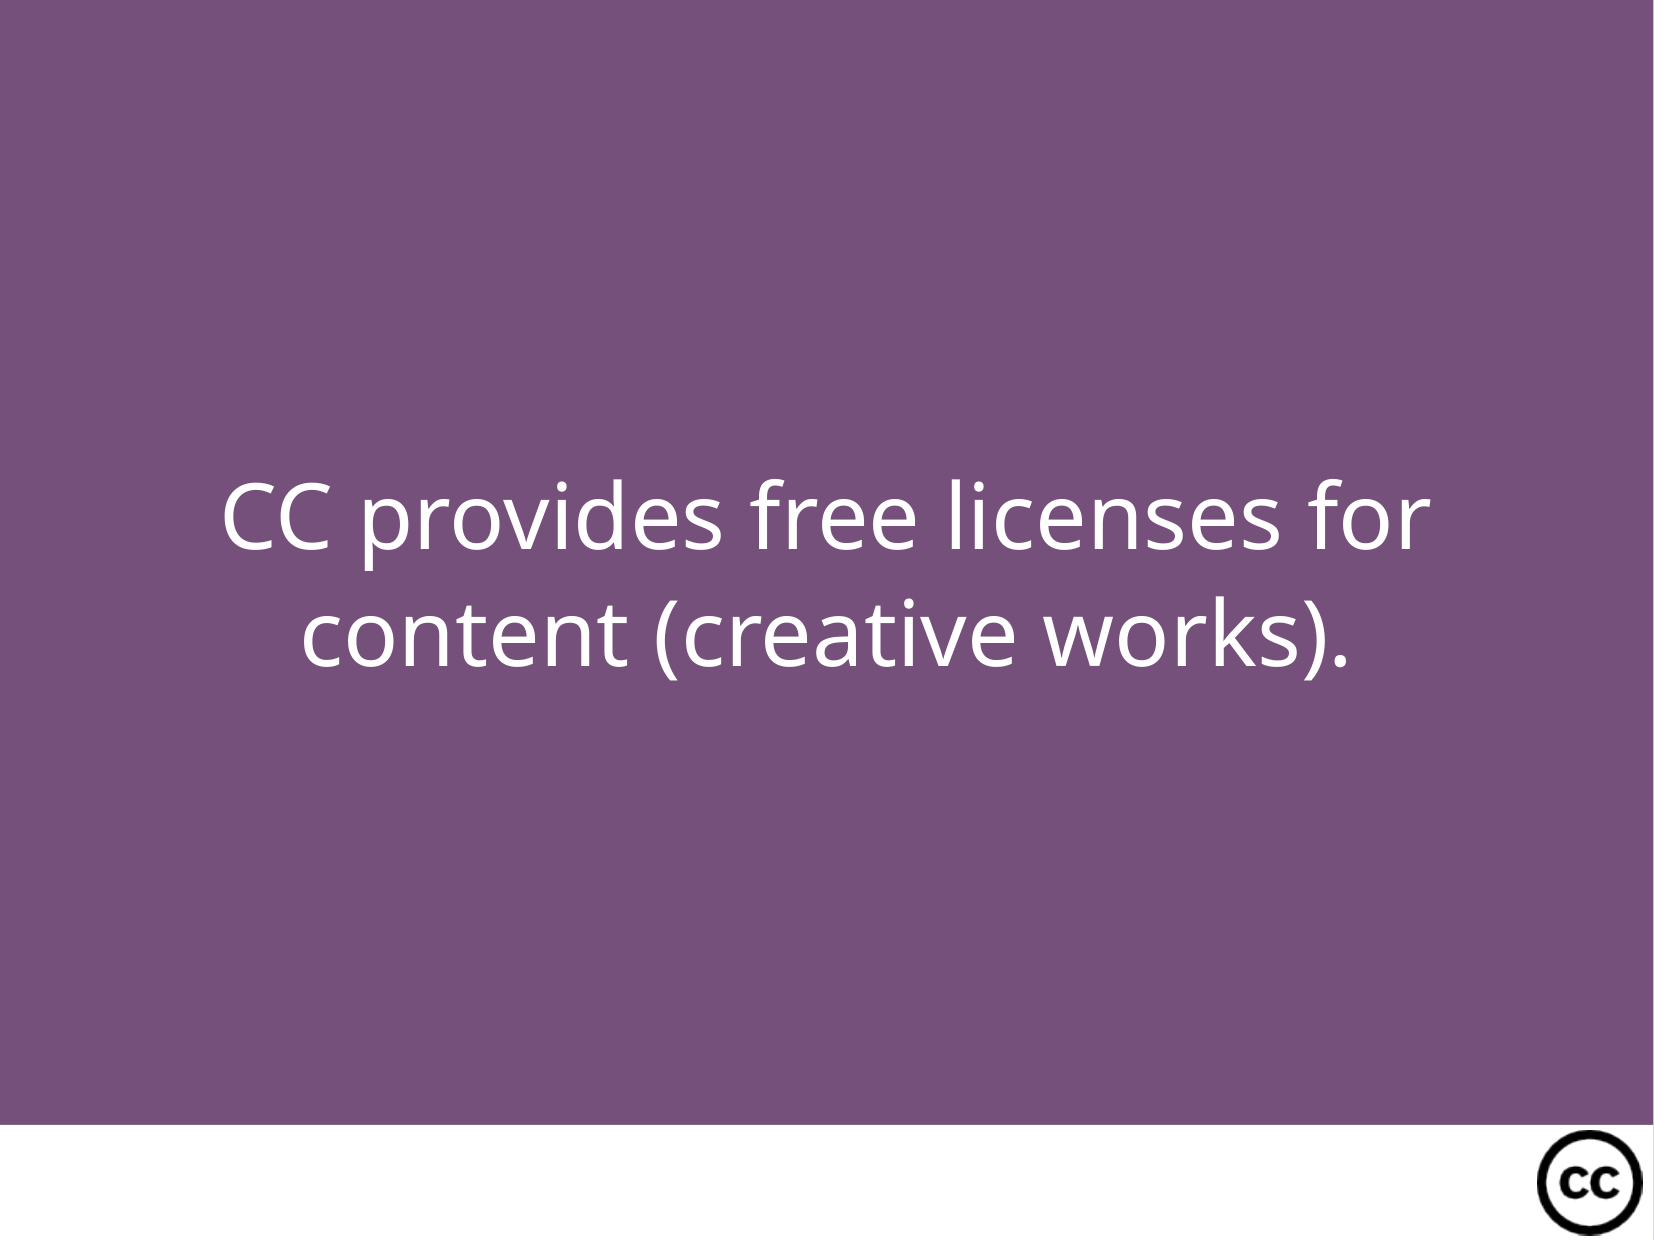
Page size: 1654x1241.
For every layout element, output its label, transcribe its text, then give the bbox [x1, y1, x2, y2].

title CC provides free licenses for content (creative works). [82, 469, 1571, 677]
picture [1537, 1130, 1643, 1236]
